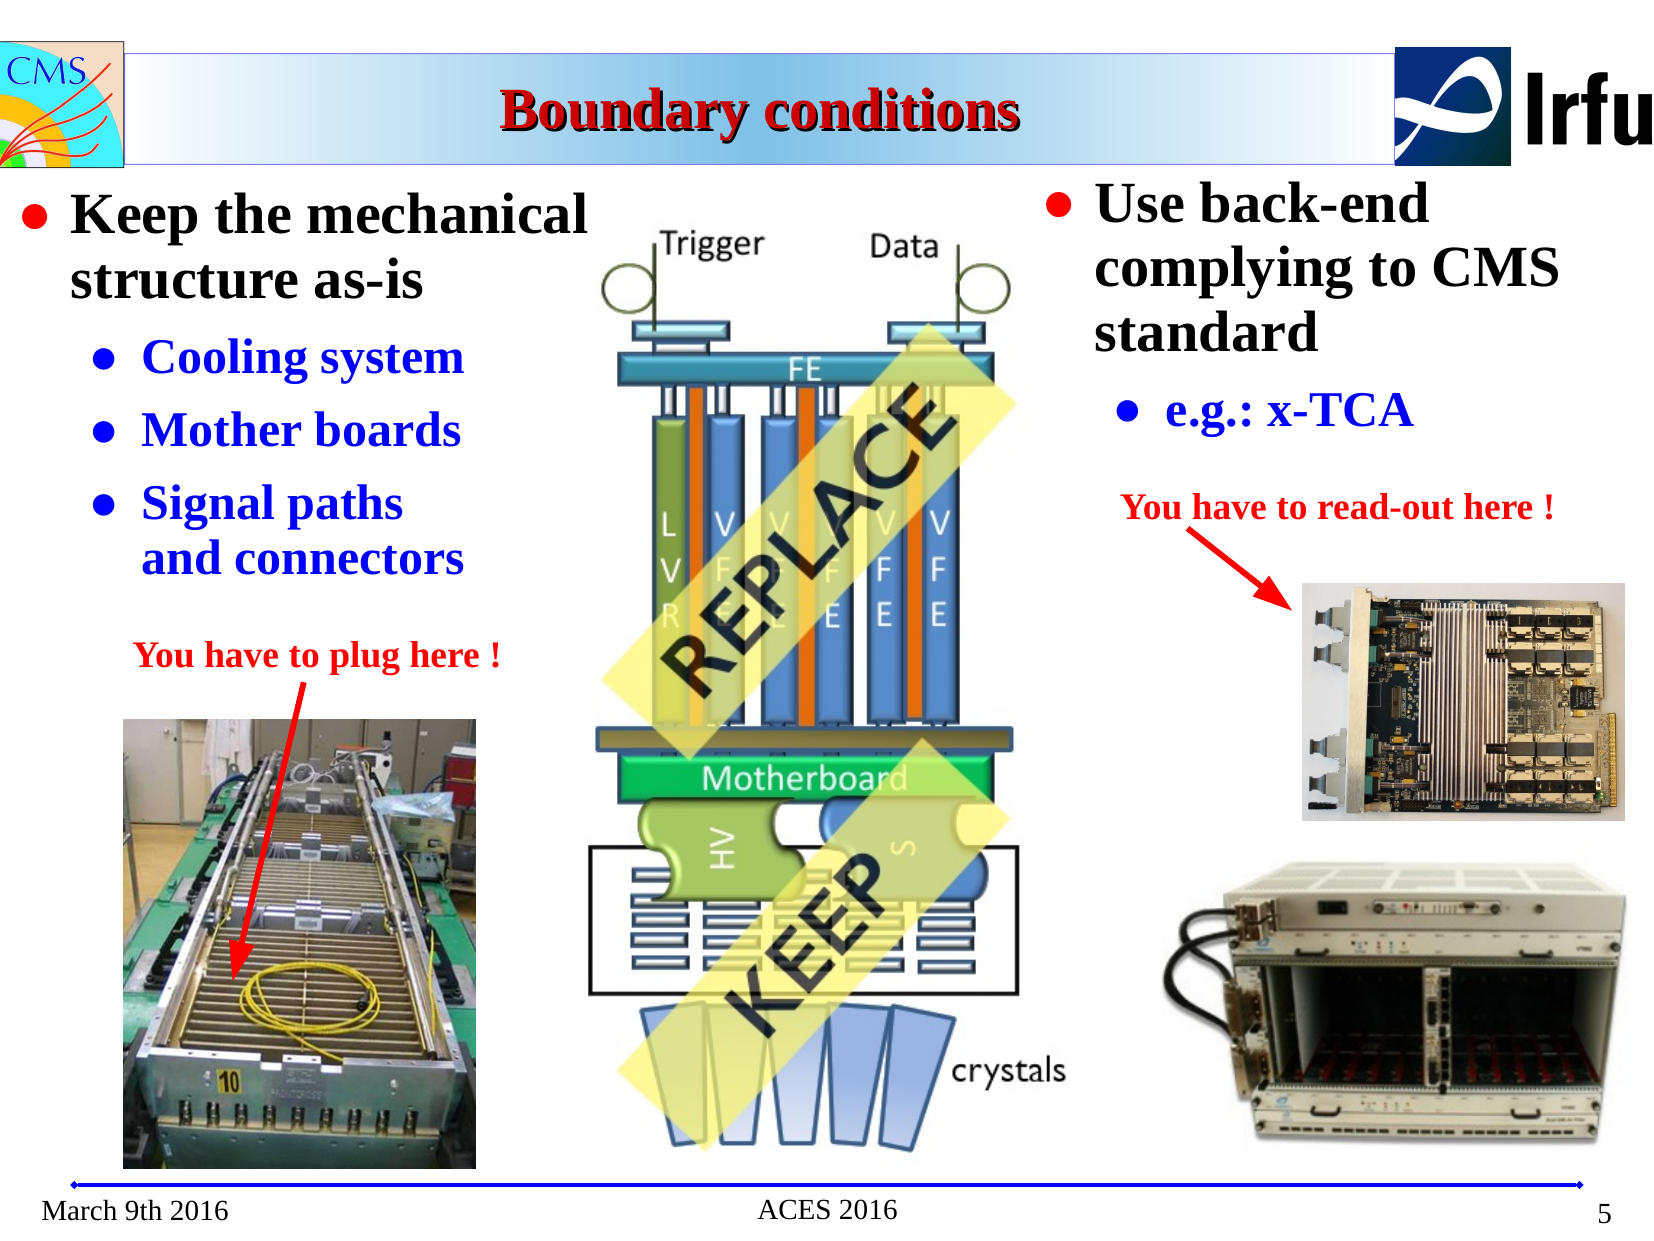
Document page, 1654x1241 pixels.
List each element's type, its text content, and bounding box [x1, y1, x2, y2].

picture [123, 719, 476, 1169]
list Use back-end complying to CMS standard e.g.: x-TCA [1024, 170, 1647, 1181]
picture [1395, 47, 1653, 166]
text_box You have to plug here ! [117, 626, 517, 684]
picture [0, 40, 125, 169]
text_box You have to read-out here ! [1105, 478, 1571, 535]
title Boundary conditions [124, 53, 1396, 165]
list Keep the mechanical structure as-is Cooling system Mother boards Signal paths and connectors [0, 181, 1489, 1192]
